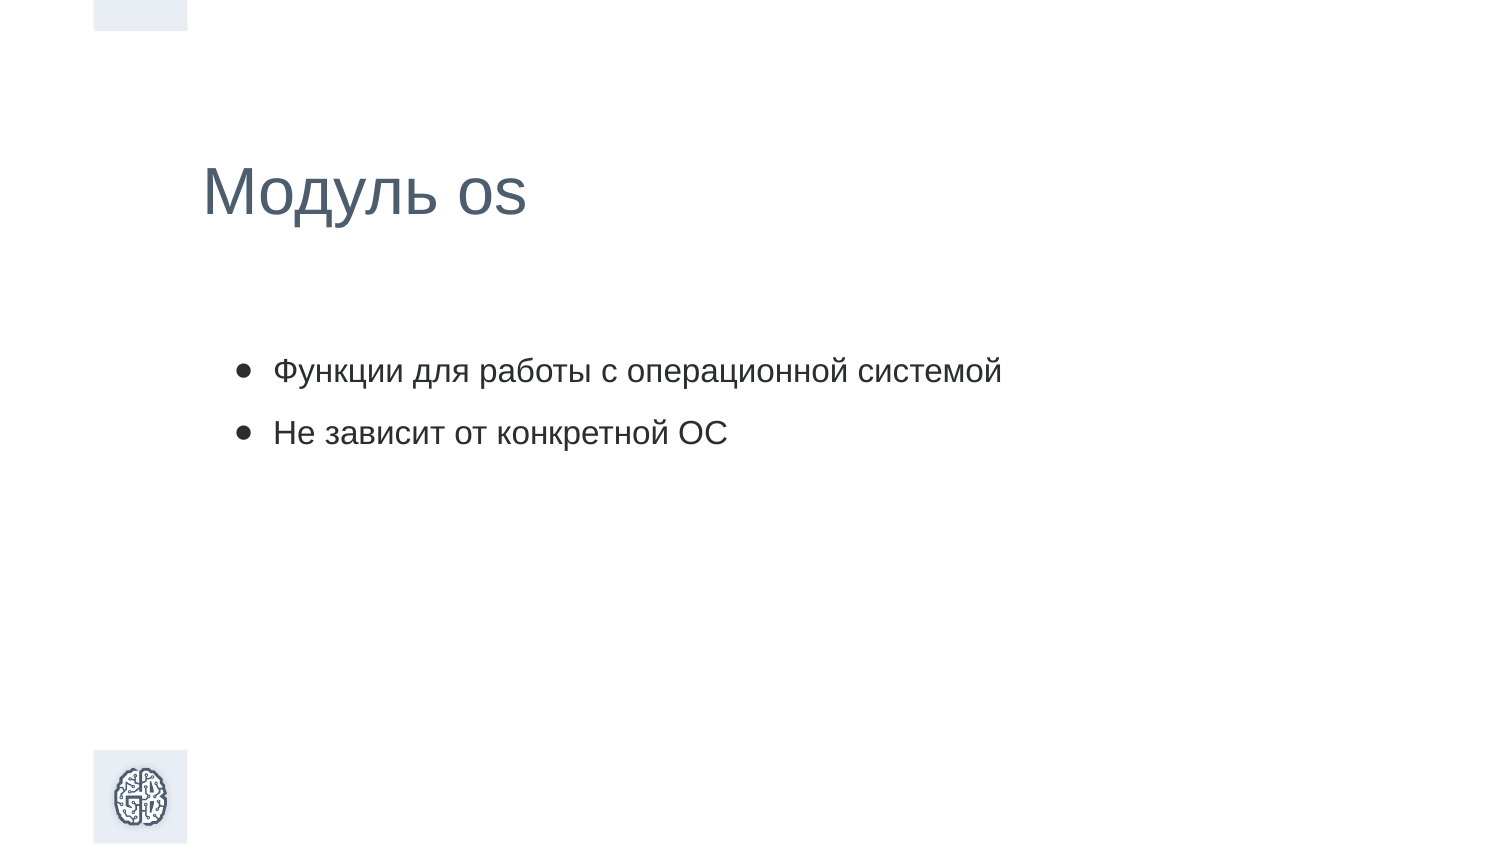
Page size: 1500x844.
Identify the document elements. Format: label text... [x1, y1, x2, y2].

text_box Функции для работы с операционной системой [187, 322, 1312, 384]
text_box Не зависит от конкретной ОС [187, 384, 1312, 458]
text_box Модуль os [187, 93, 1312, 282]
picture [106, 760, 175, 834]
